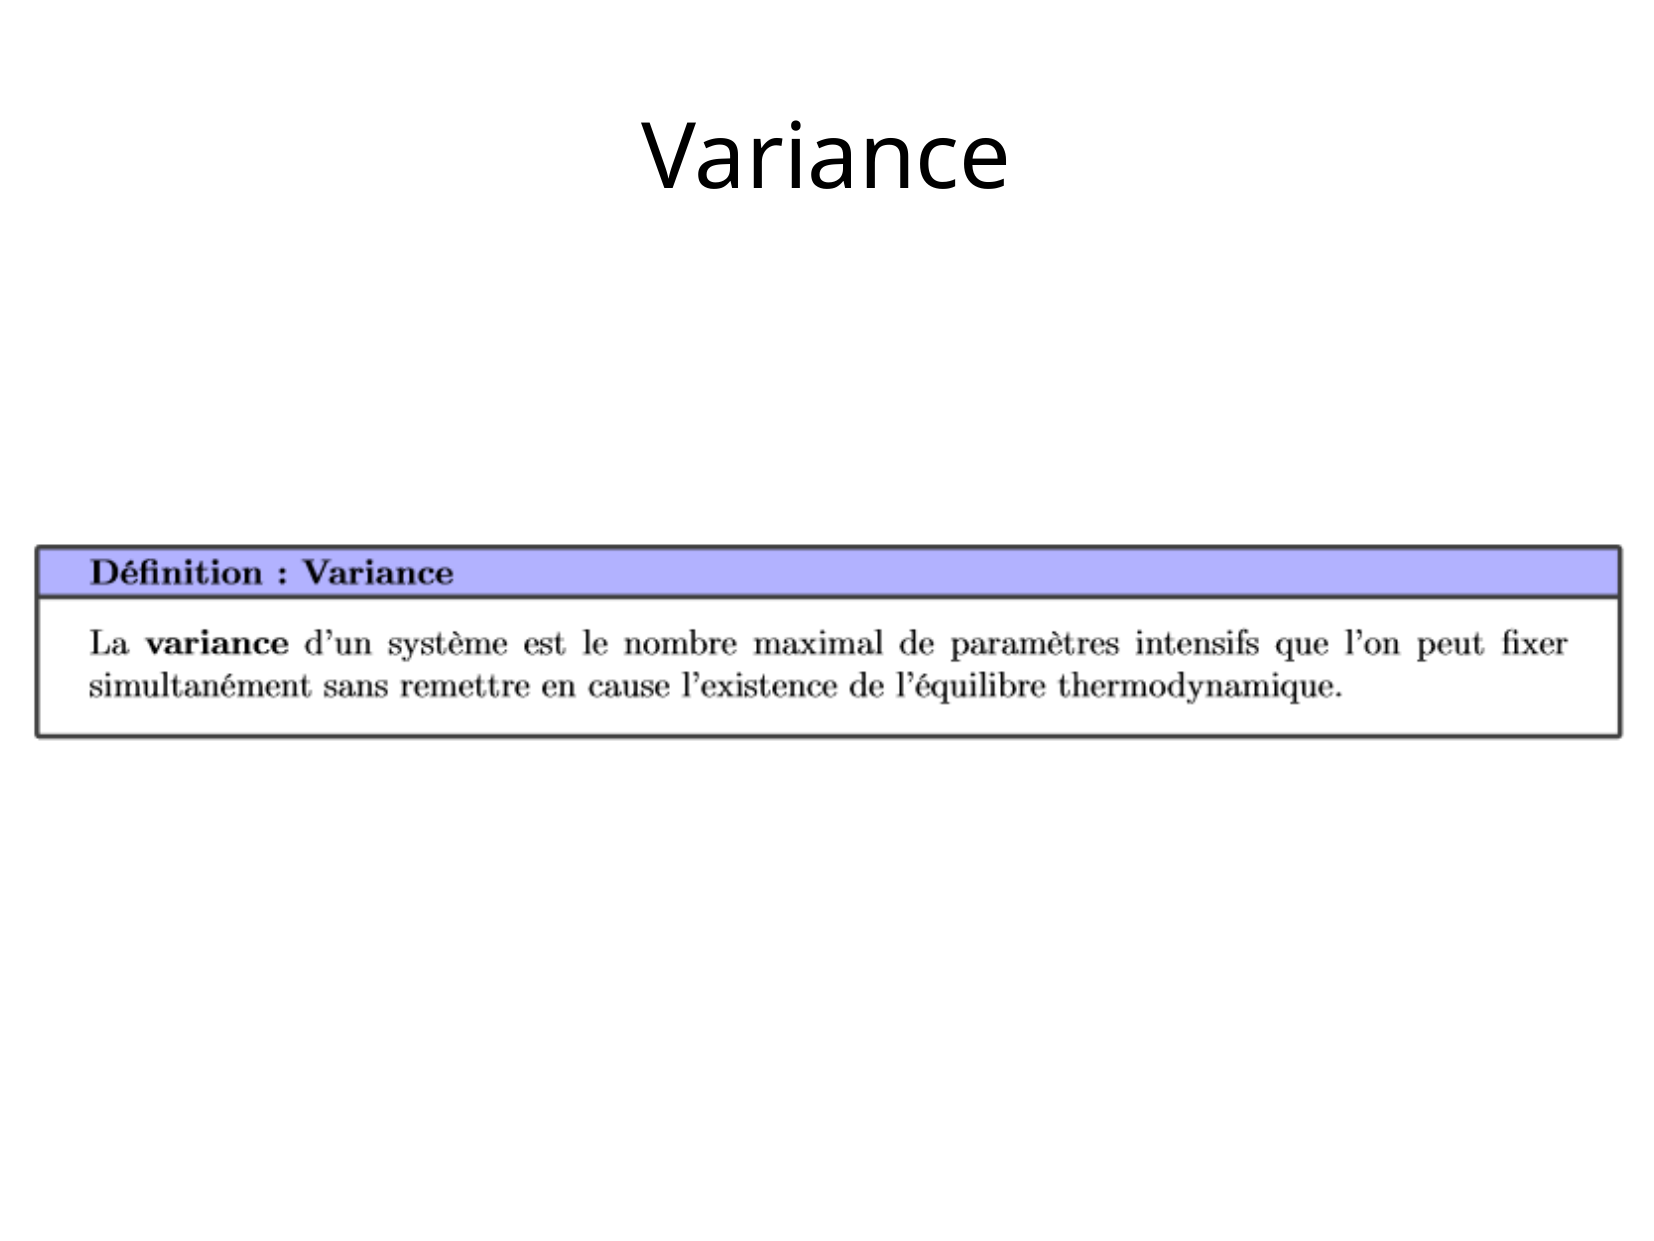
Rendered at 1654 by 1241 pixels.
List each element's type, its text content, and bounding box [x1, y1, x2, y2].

picture [23, 531, 1642, 759]
title Variance [82, 49, 1571, 257]
